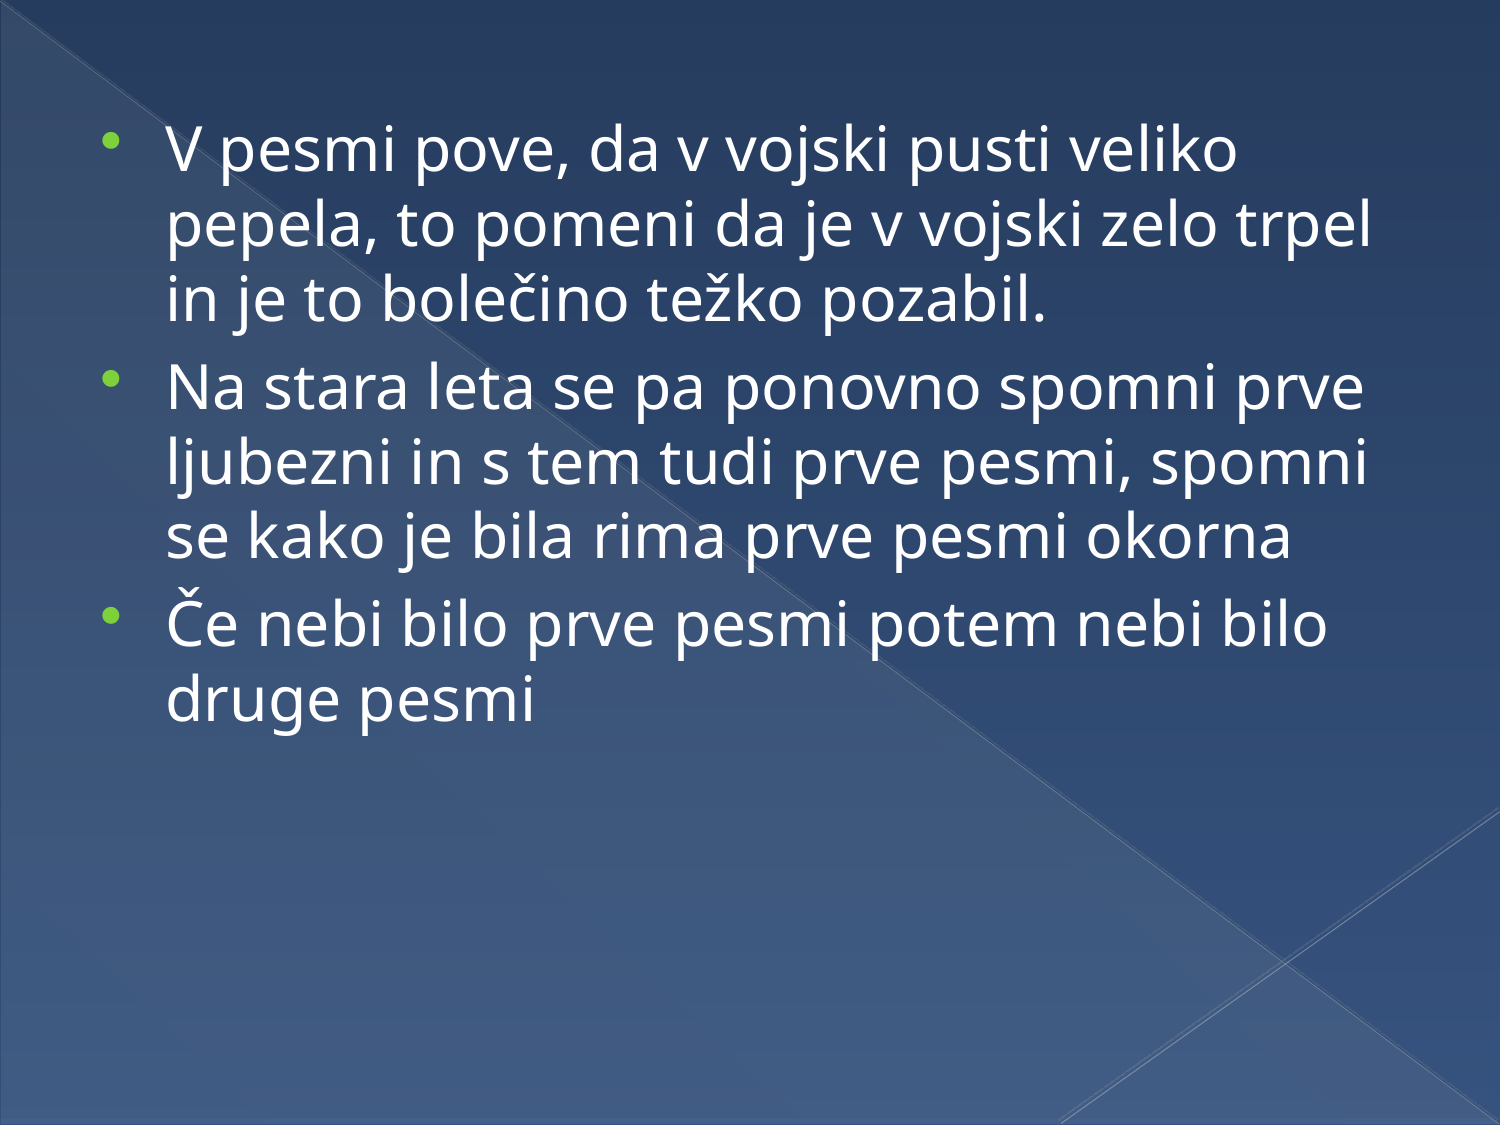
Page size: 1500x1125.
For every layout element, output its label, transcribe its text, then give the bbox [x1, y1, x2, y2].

list V pesmi pove, da v vojski pusti veliko pepela, to pomeni da je v vojski zelo trpel in je to bolečino težko pozabil. Na stara leta se pa ponovno spomni prve ljubezni in s tem tudi prve pesmi, spomni se kako je bila rima prve pesmi okorna Če nebi bilo prve pesmi potem nebi bilo druge pesmi [76, 101, 1427, 852]
